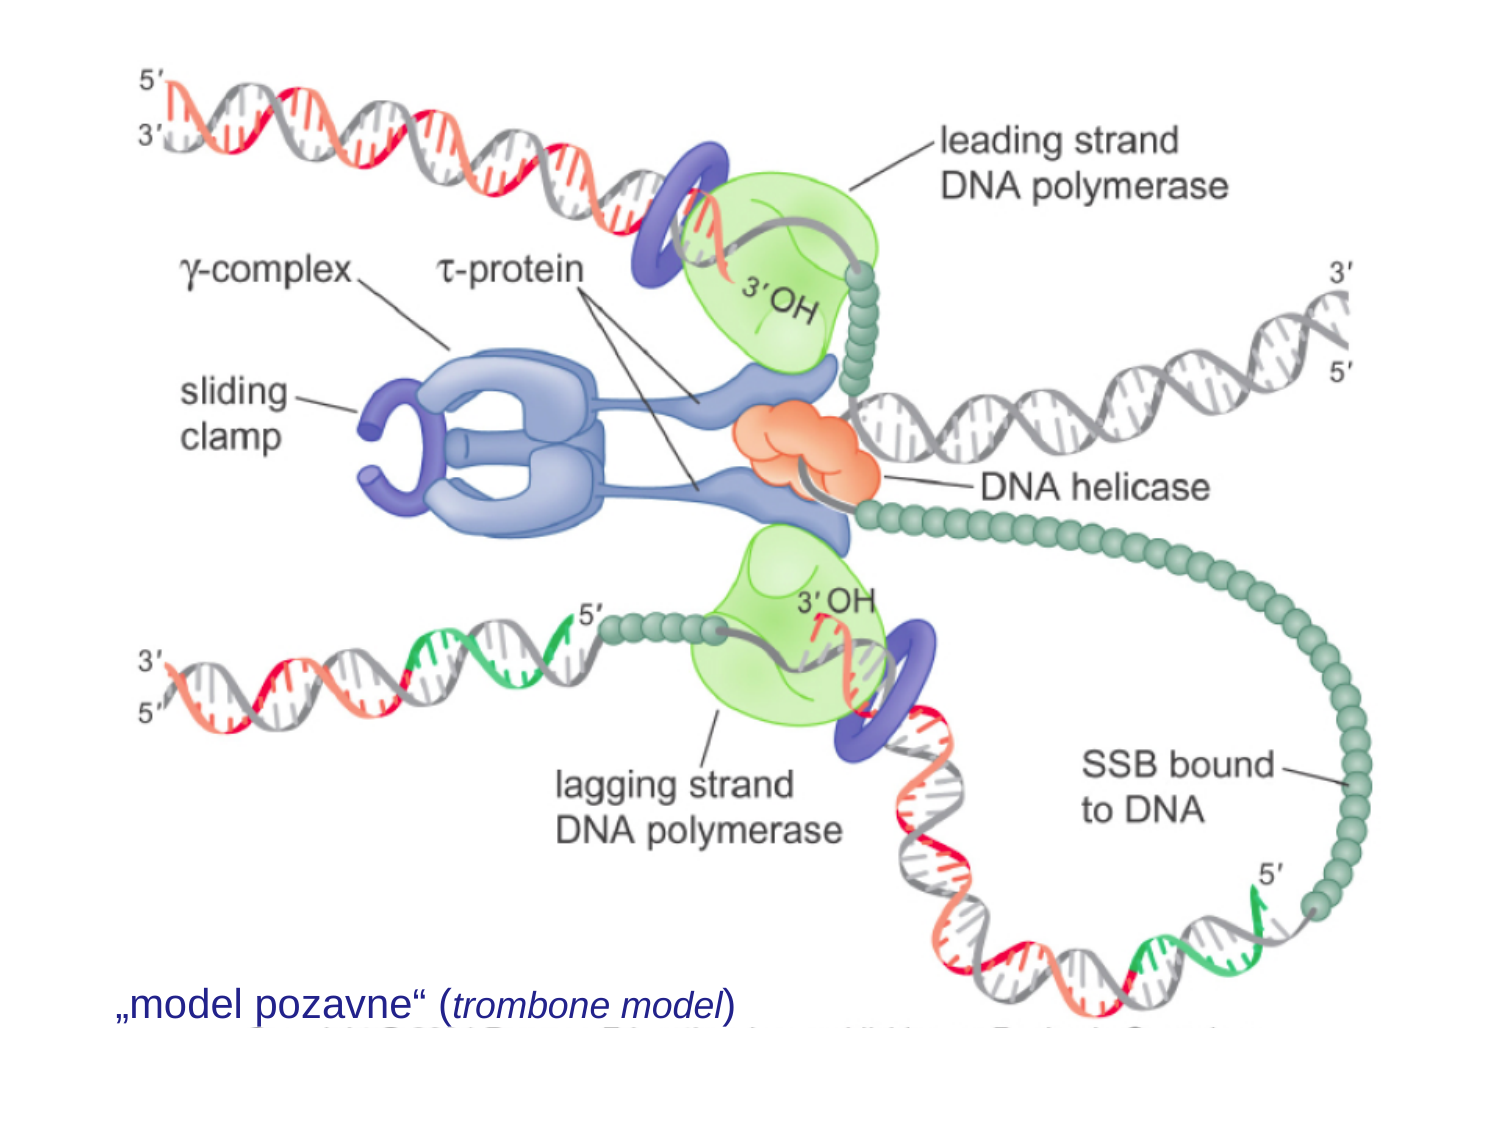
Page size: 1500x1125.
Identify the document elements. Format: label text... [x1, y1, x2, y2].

picture [115, 60, 1385, 1028]
text_box „model pozavne“ (trombone model) [100, 869, 845, 1027]
